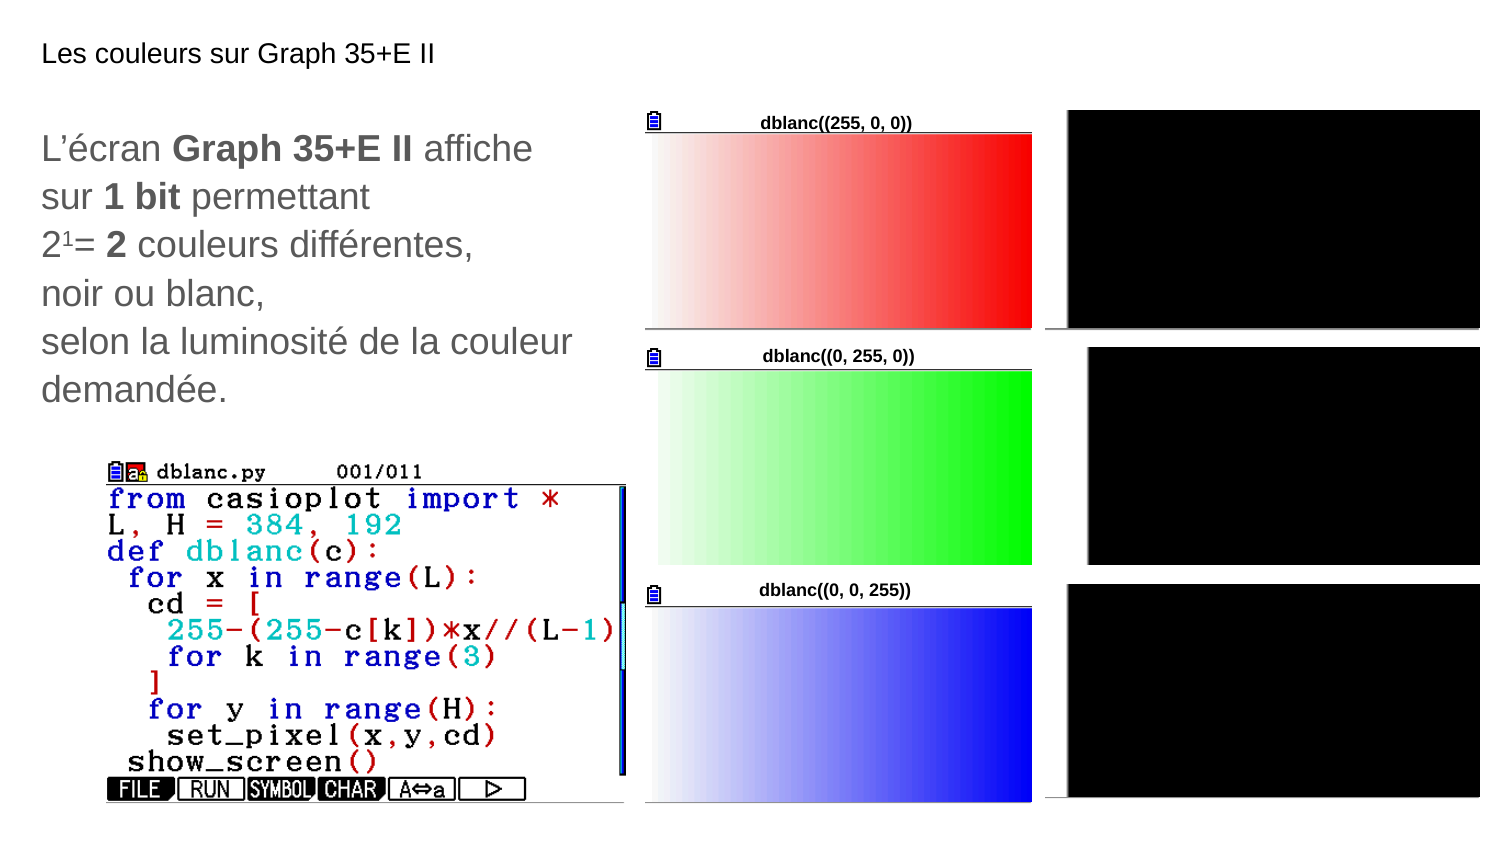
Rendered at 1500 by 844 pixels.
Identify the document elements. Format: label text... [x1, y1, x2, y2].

picture [1045, 110, 1480, 328]
picture [106, 460, 626, 802]
text_box dblanc((0, 255, 0)) [631, 331, 1046, 382]
text_box L’écran Graph 35+E II affiche sur 1 bit permettant 21= 2 couleurs différentes, noir ou blanc, selon la luminosité de la couleur demandée. [26, 106, 591, 461]
picture [1045, 584, 1480, 797]
picture [1045, 347, 1480, 565]
picture [645, 382, 1032, 564]
picture [645, 149, 1032, 328]
text_box dblanc((0, 0, 255)) [627, 564, 1043, 615]
text_box dblanc((255, 0, 0)) [629, 98, 1044, 149]
title Les couleurs sur Graph 35+E II [26, 23, 1424, 117]
picture [645, 615, 1032, 802]
